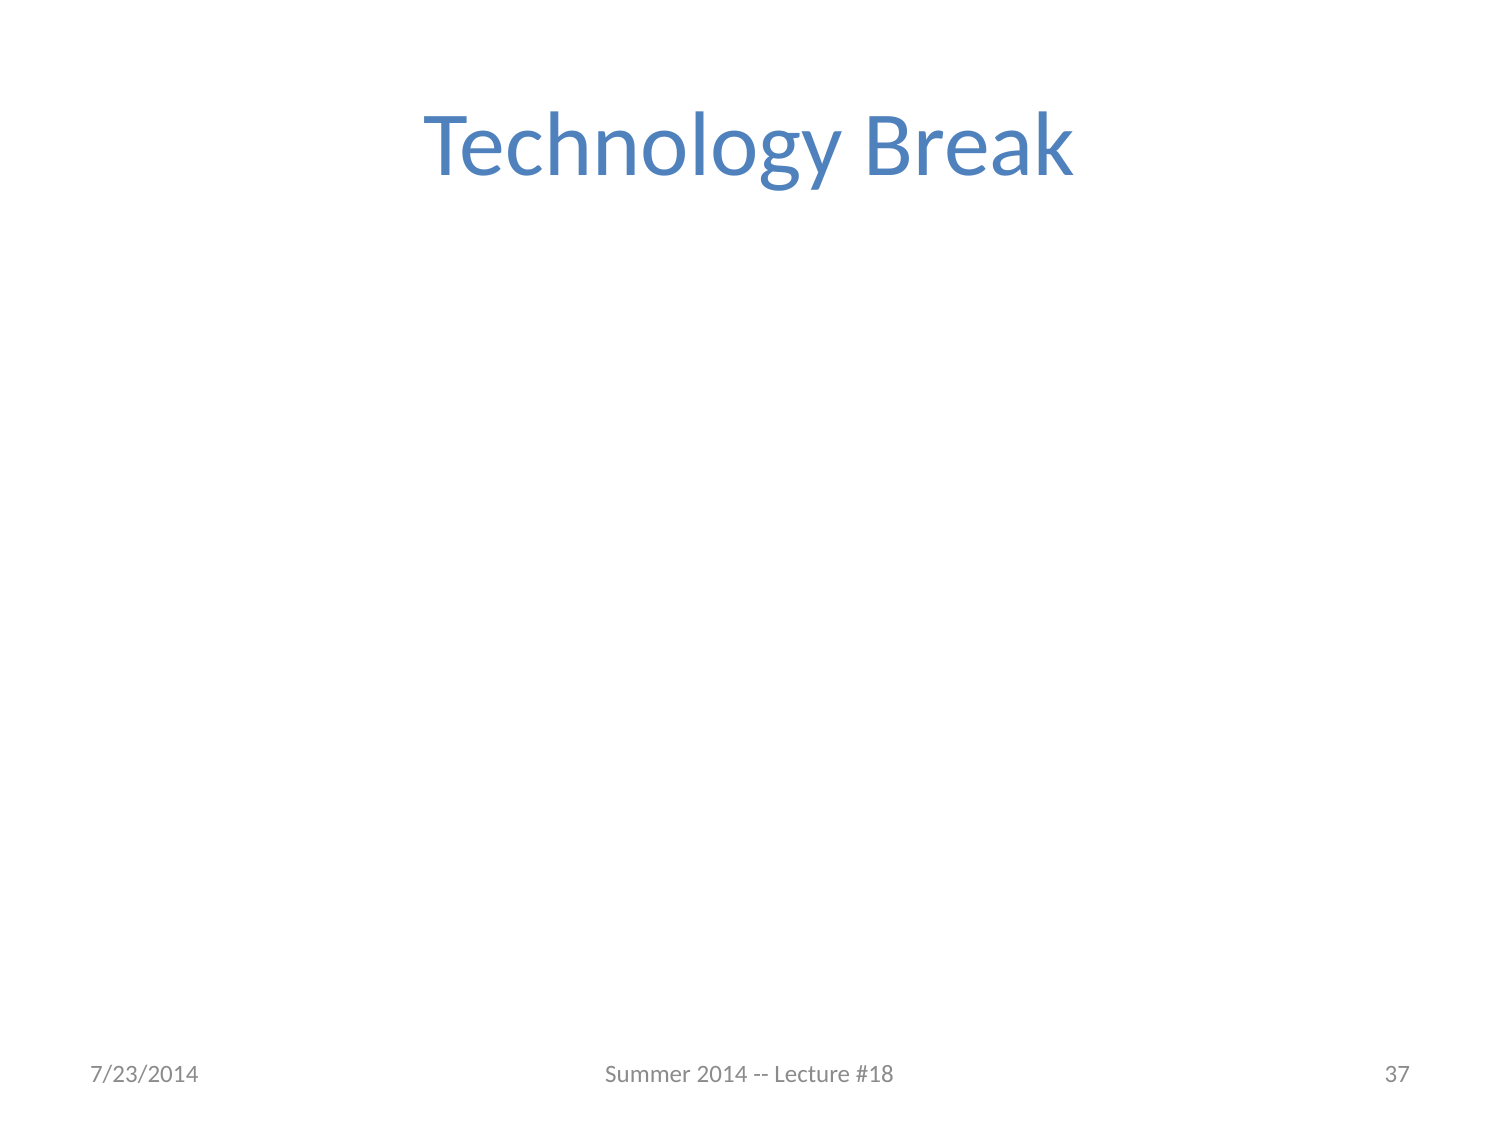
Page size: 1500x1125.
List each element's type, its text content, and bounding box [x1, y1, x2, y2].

footer Summer 2014 -- Lecture #18 [512, 1042, 988, 1103]
slide_number 7/23/2014 [75, 1042, 425, 1103]
slide_number <number> [1074, 1042, 1425, 1103]
title Technology Break [75, 45, 1425, 233]
